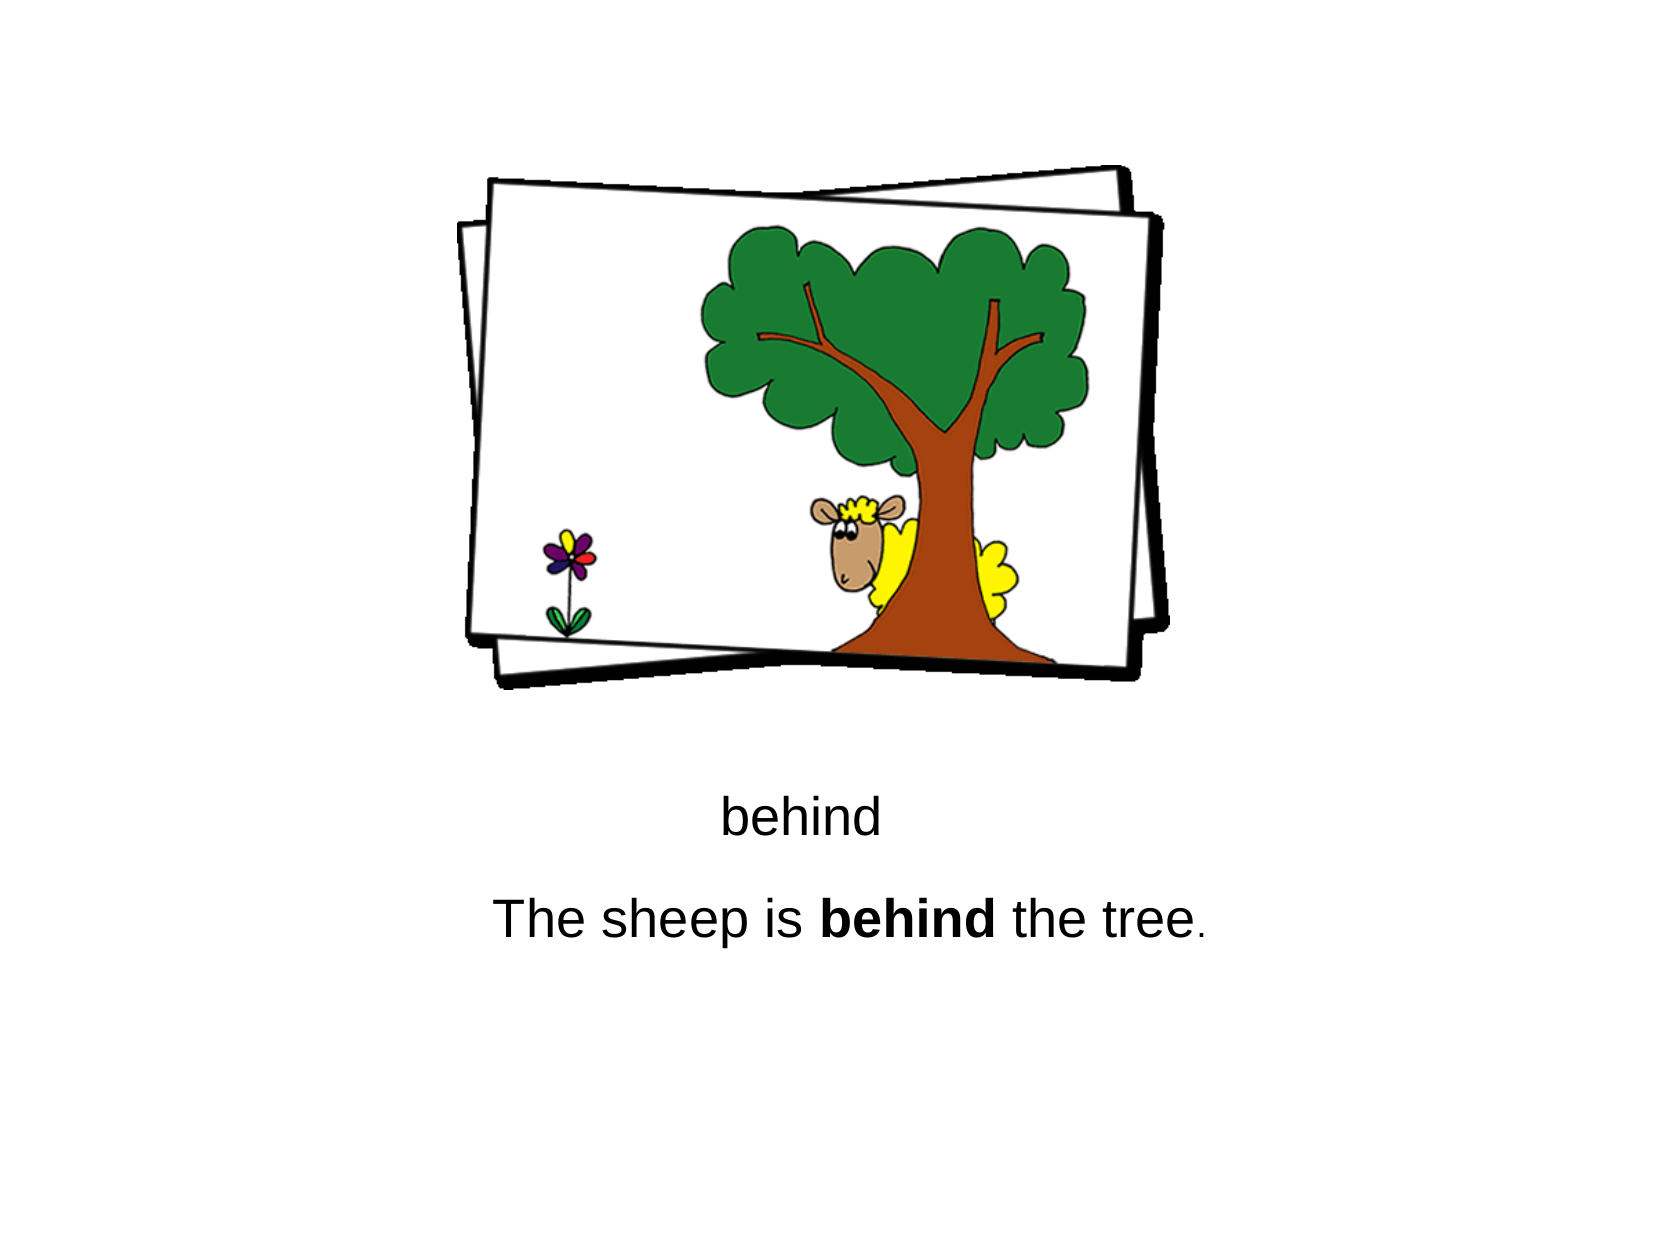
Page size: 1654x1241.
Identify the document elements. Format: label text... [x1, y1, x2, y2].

text_box behind [705, 779, 898, 855]
text_box The sheep is behind the tree. [478, 881, 1220, 957]
picture [457, 165, 1170, 690]
